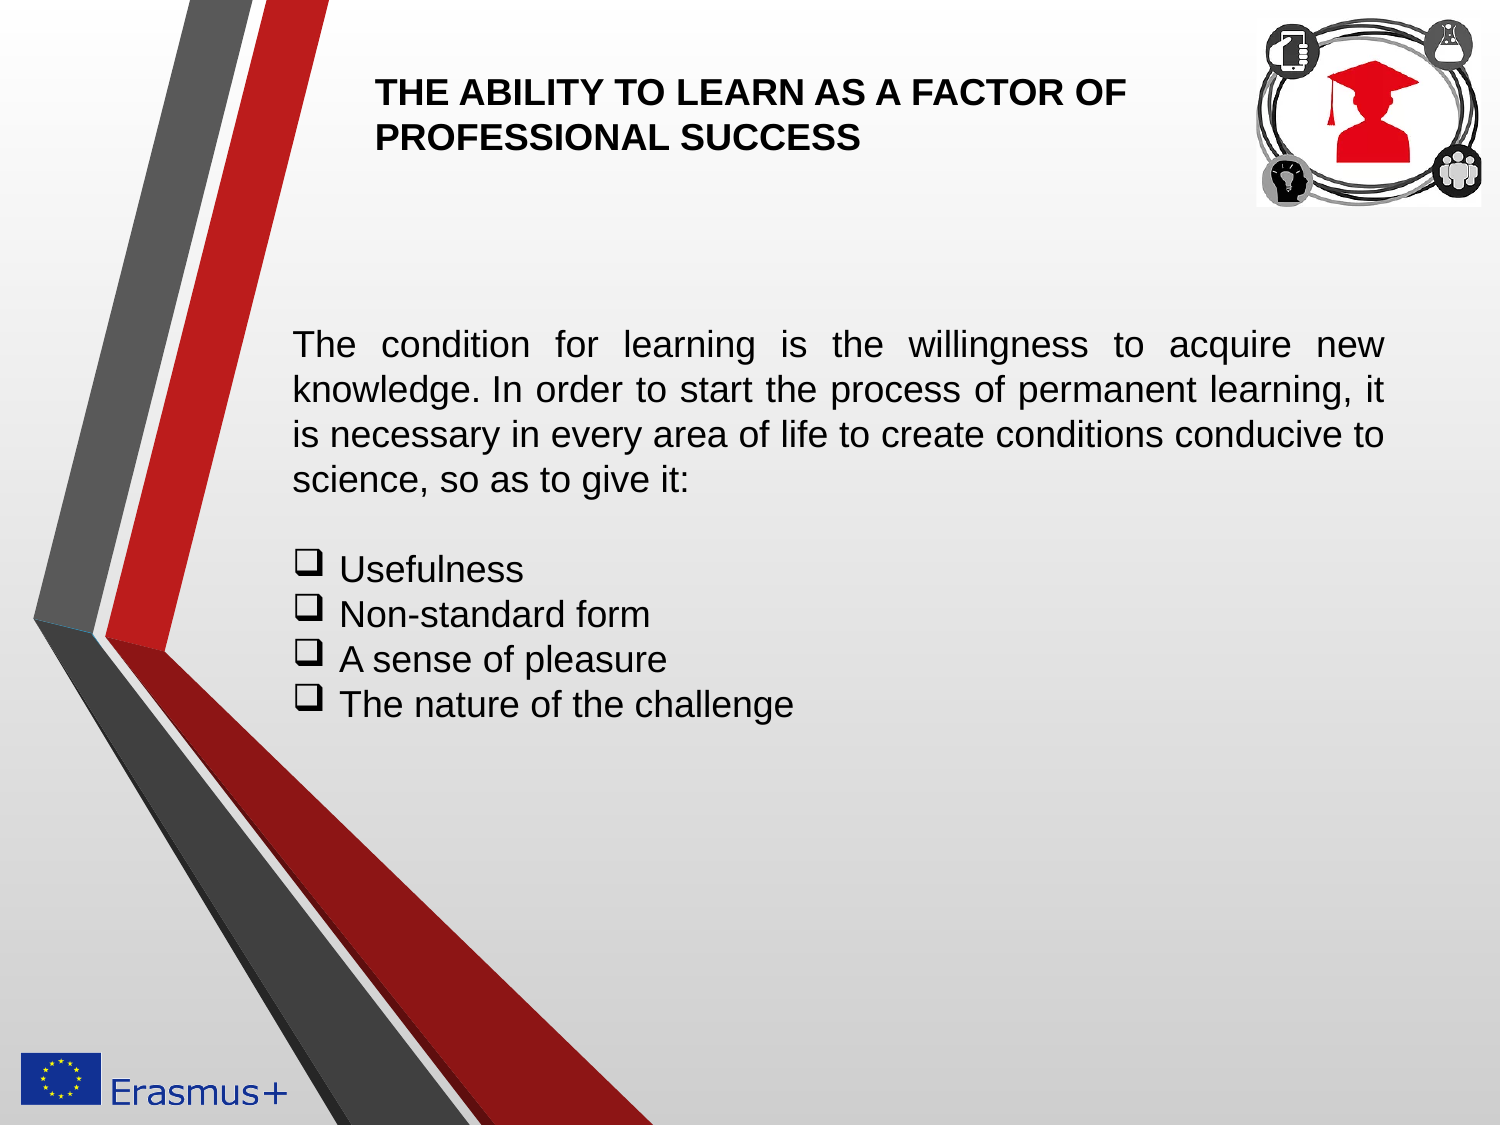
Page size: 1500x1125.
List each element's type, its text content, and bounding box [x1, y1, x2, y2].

text_box The condition for learning is the willingness to acquire new knowledge. In order to start the process of permanent learning, it is necessary in every area of ​​life to create conditions conducive to science, so as to give it: Usefulness Non-standard form A sense of pleasure The nature of the challenge [277, 312, 1400, 733]
picture [1256, 18, 1482, 207]
chart [1257, 19, 1483, 209]
text_box The ability to learn as a factor of professional success [360, 60, 1199, 166]
picture [5, 1037, 302, 1120]
